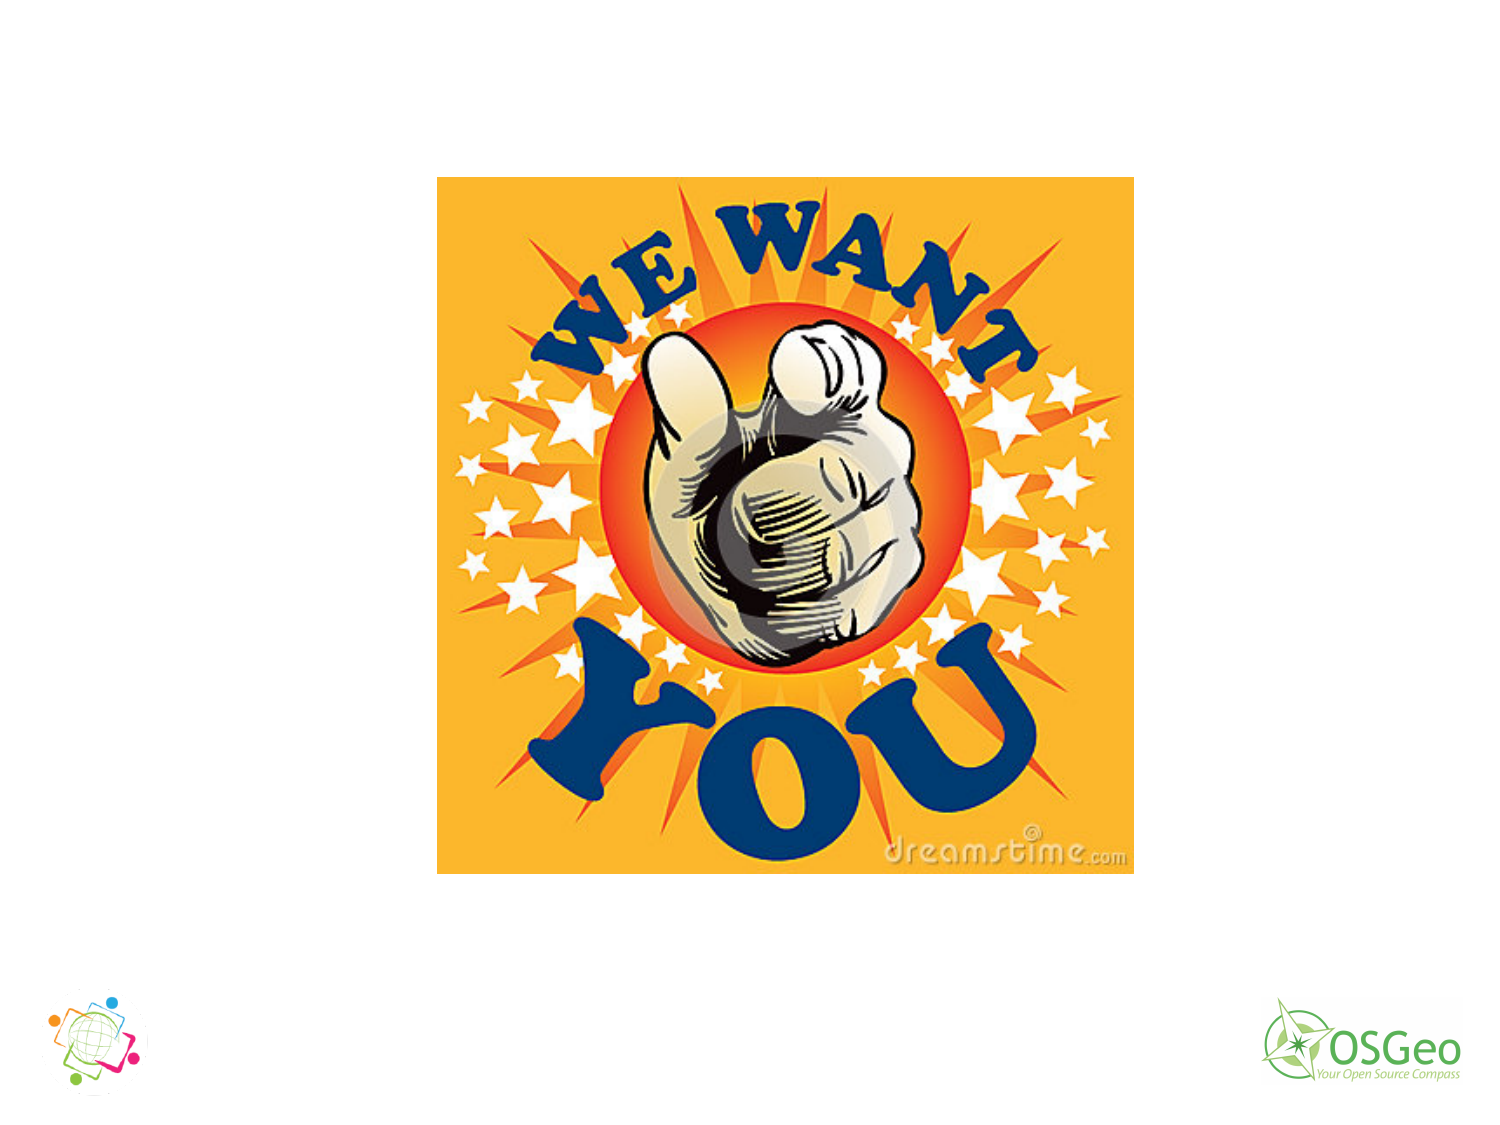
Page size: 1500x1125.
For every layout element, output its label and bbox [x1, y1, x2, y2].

picture [40, 987, 148, 1096]
picture [437, 177, 1134, 875]
picture [1261, 997, 1463, 1085]
